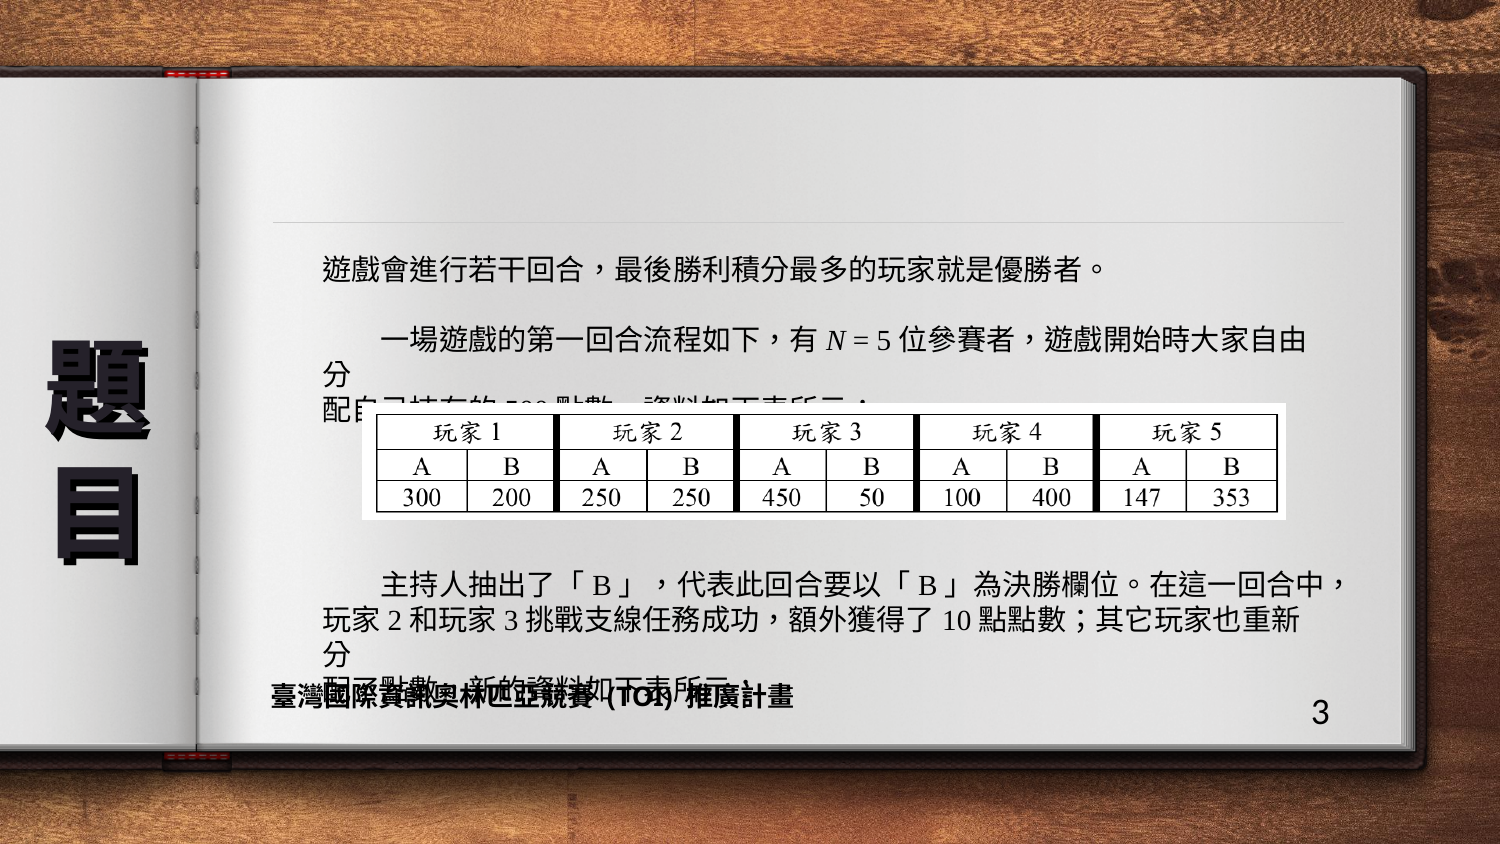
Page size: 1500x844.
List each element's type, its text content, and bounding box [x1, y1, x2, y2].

text_box [1295, 672, 1386, 737]
text_box 遊戲會進行若干回合，最後勝利積分最多的玩家就是優勝者。 一場遊戲的第一回合流程如下，有N = 5位參賽者，遊戲開始時大家自由分 配自己持有的500點數，資料如下表所示： 主持人抽出了「B」，代表此回合要以「B」為決勝欄位。在這一回合中， 玩家2和玩家3挑戰支線任務成功，額外獲得了10點點數；其它玩家也重新分 配了點數，新的資料如下表所示： [307, 244, 1341, 714]
title 題 目 [28, 306, 210, 552]
picture [362, 403, 1286, 520]
